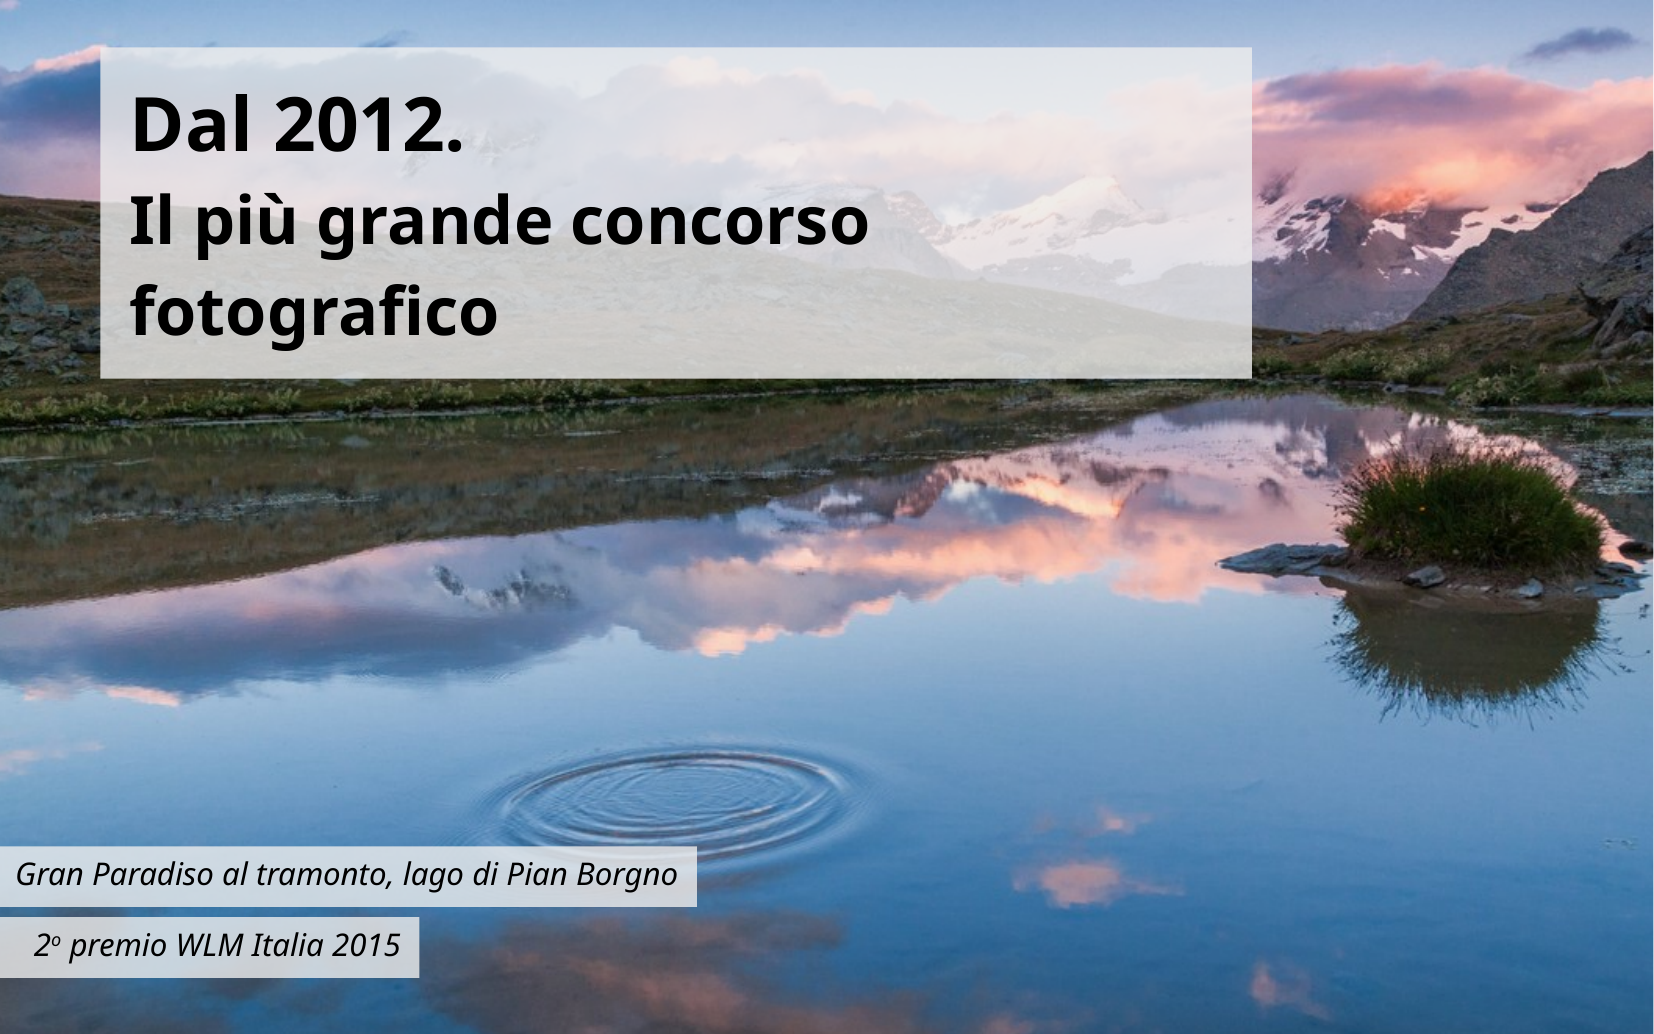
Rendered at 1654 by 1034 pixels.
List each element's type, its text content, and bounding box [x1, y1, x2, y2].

text_box 2o premio WLM Italia 2015 [0, 920, 420, 975]
text_box Dal 2012. Il più grande concorso fotografico [100, 47, 1252, 254]
picture [0, 0, 1654, 1034]
text_box Gran Paradiso al tramonto, lago di Pian Borgno [0, 849, 697, 904]
